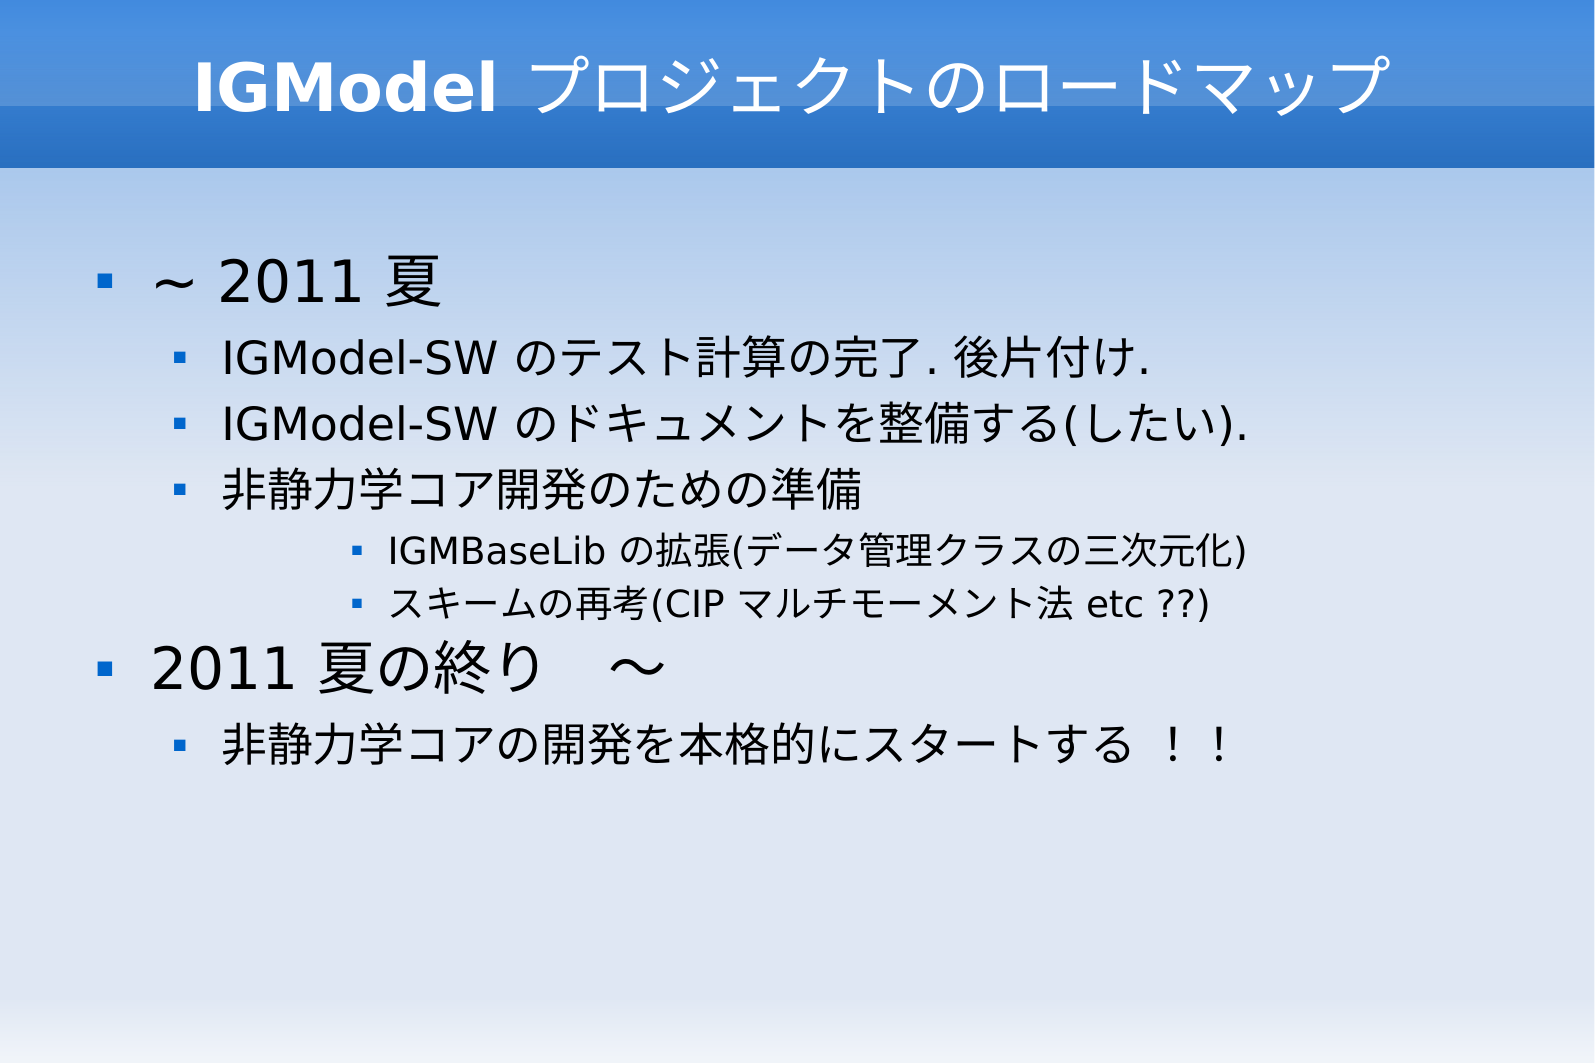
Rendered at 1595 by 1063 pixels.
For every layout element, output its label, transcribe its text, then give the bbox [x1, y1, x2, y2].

title IGModel プロジェクトのロードマップ [74, 0, 1510, 178]
picture [0, 0, 1595, 1063]
list ~ 2011 夏 IGModel-SW のテスト計算の完了. 後片付け. IGModel-SW のドキュメントを整備する(したい). 非静力学コア開発のための準備 IGMBaseLib の拡張(データ管理クラスの三次元化) スキームの再考(CIP マルチモーメント法 etc ??) 2011 夏の終り 〜 非静力学コアの開発を本格的にスタートする ！！ [79, 248, 1515, 951]
